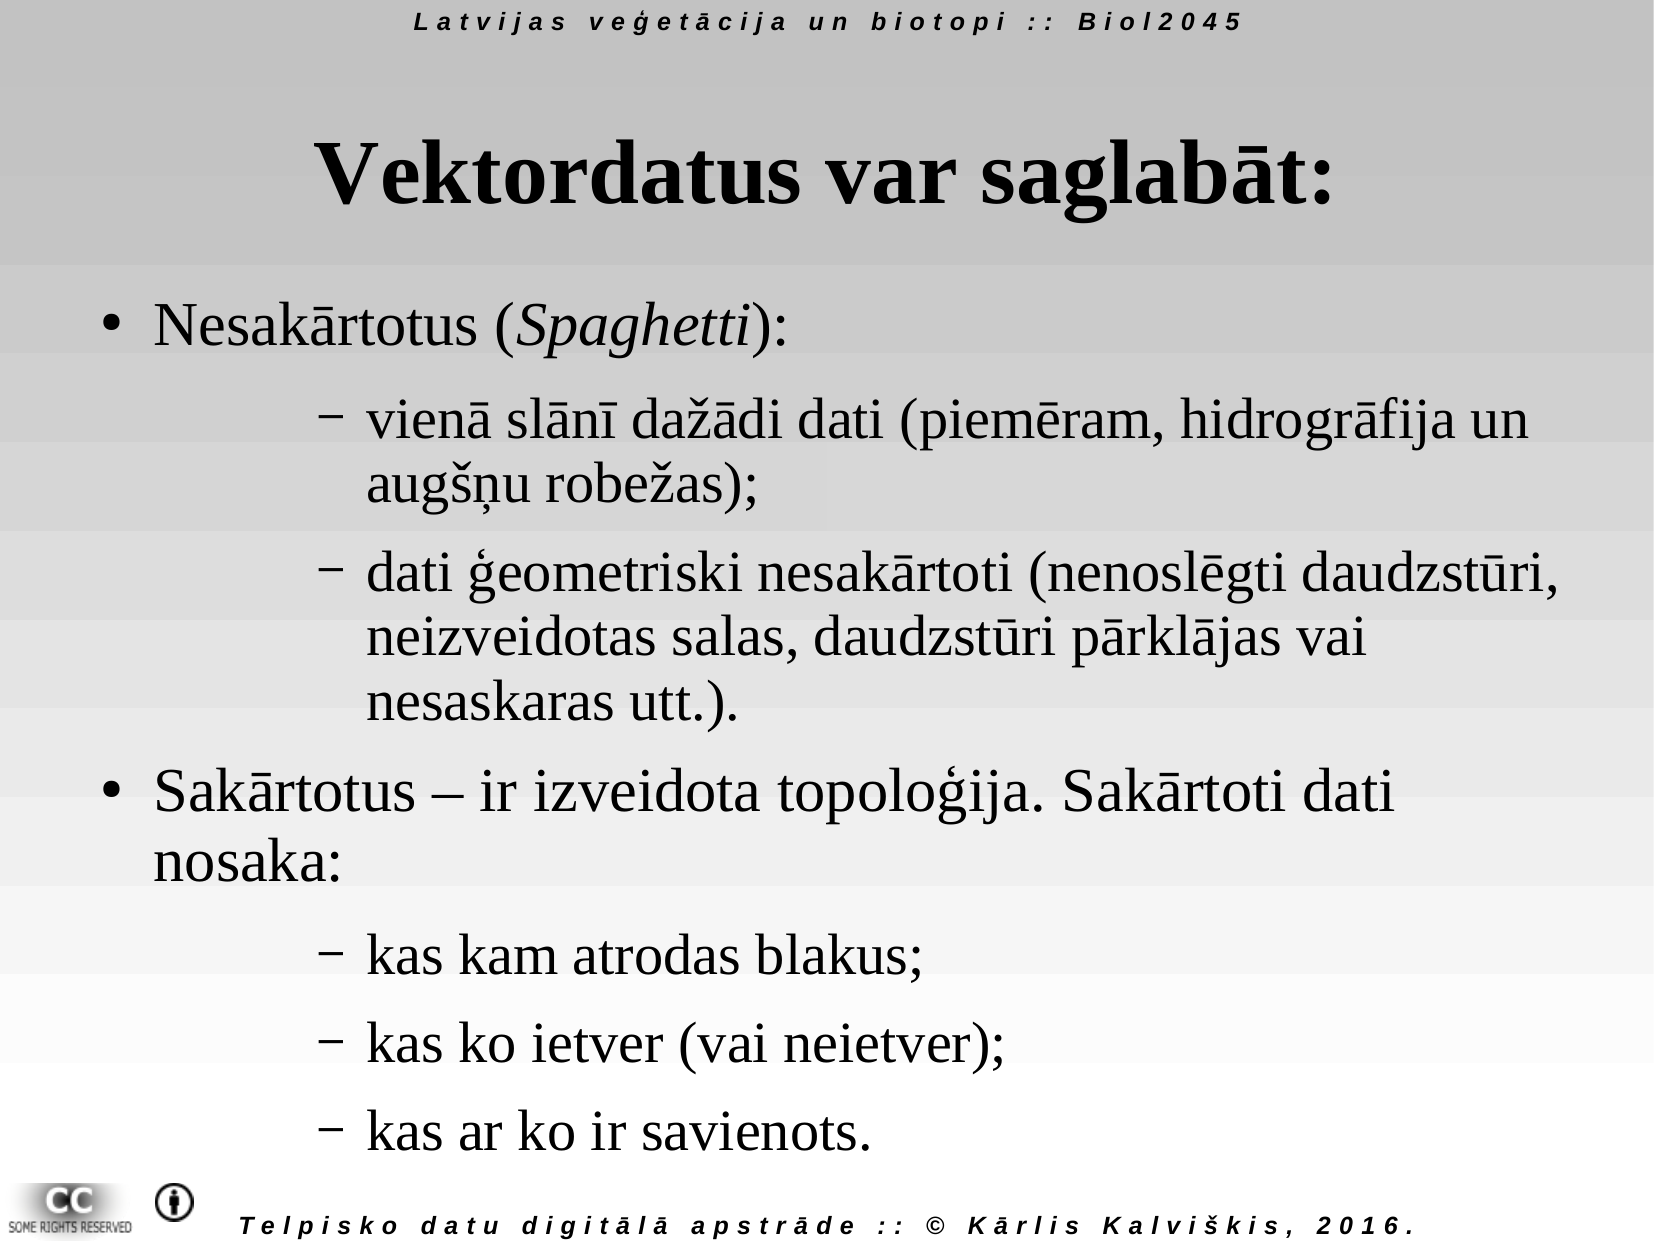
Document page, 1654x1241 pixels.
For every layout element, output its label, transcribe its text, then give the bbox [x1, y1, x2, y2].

list Nesakārtotus (Spaghetti): vienā slānī dažādi dati (piemēram, hidrogrāfija un augšņu robežas); dati ģeometriski nesakārtoti (nenoslēgti daudzstūri, neizveidotas salas, daudzstūri pārklājas vai nesaskaras utt.). Sakārtotus – ir izveidota topoloģija. Sakārtoti dati nosaka: kas kam atrodas blakus; kas ko ietver (vai neietver); kas ar ko ir savienots. [82, 289, 1571, 1164]
picture [0, 0, 1654, 1241]
title Vektordatus var saglabāt: [29, 56, 1625, 289]
